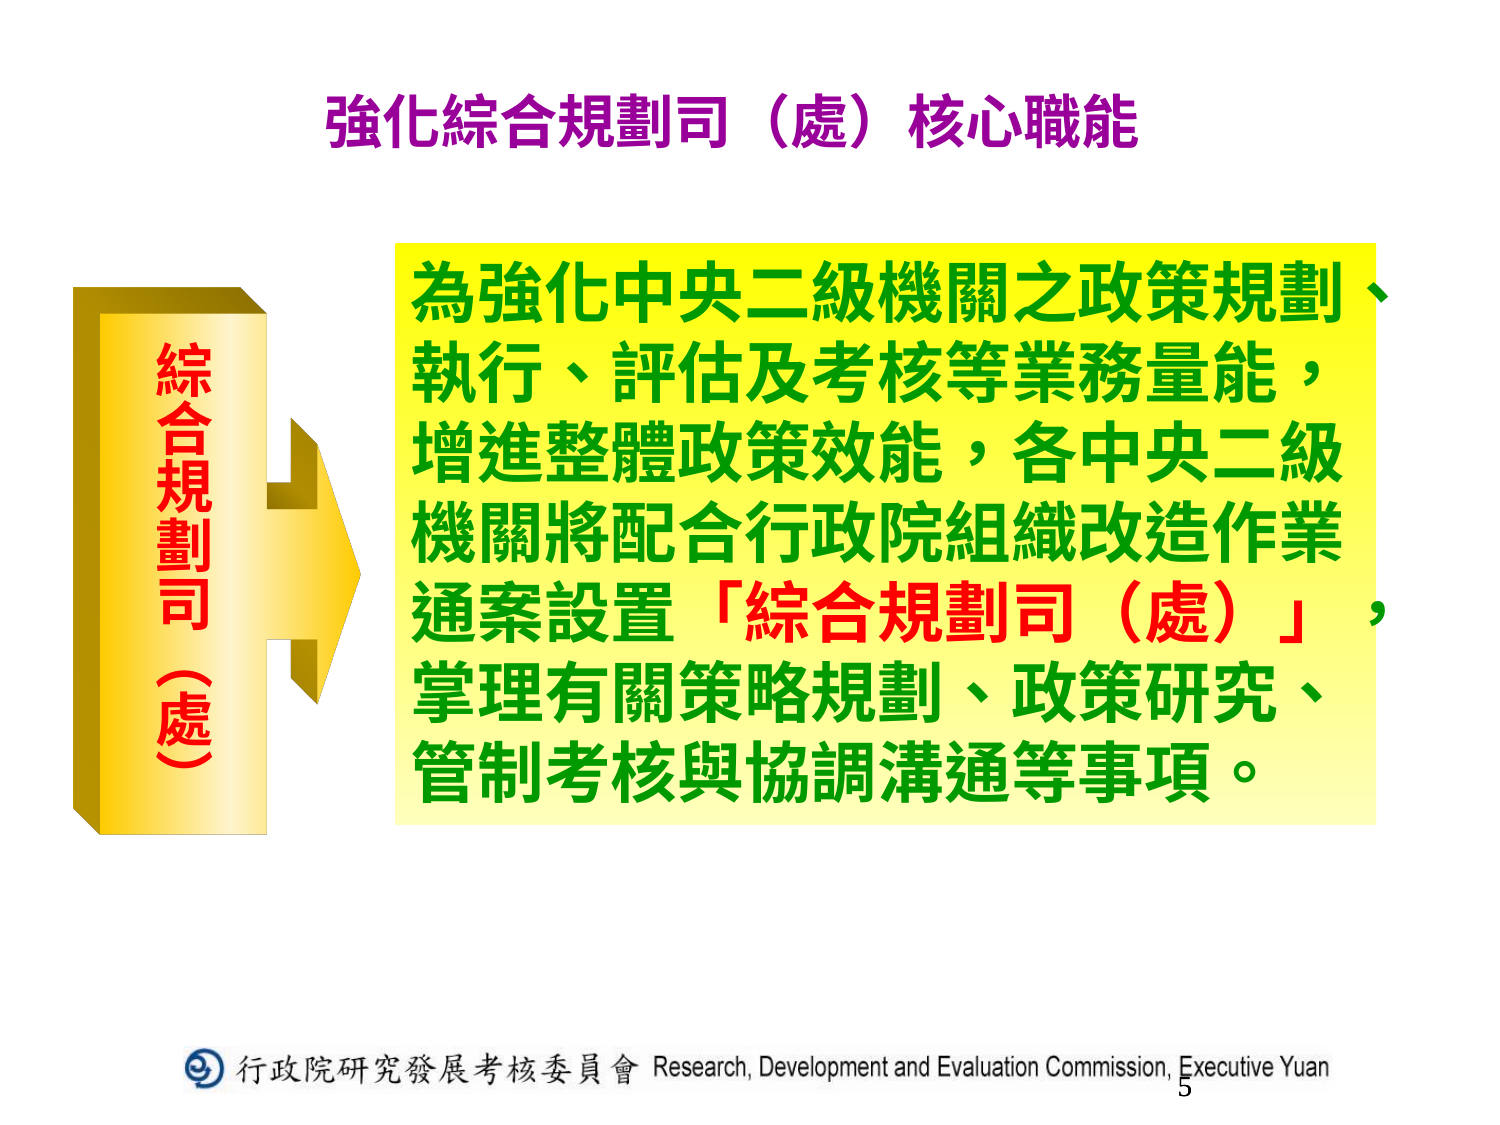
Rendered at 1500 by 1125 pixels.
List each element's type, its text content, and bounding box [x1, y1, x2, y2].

text_box [1162, 1025, 1476, 1101]
text_box 強化綜合規劃司（處）核心職能 [183, 78, 1282, 164]
text_box 為強化中央二級機關之政策規劃、執行、評估及考核等業務量能，增進整體政策效能，各中央二級機關將配合行政院組織改造作業通案設置「綜合規劃司（處）」，掌理有關策略規劃、政策研究、管制考核與協調溝通等事項。 [395, 243, 1377, 825]
